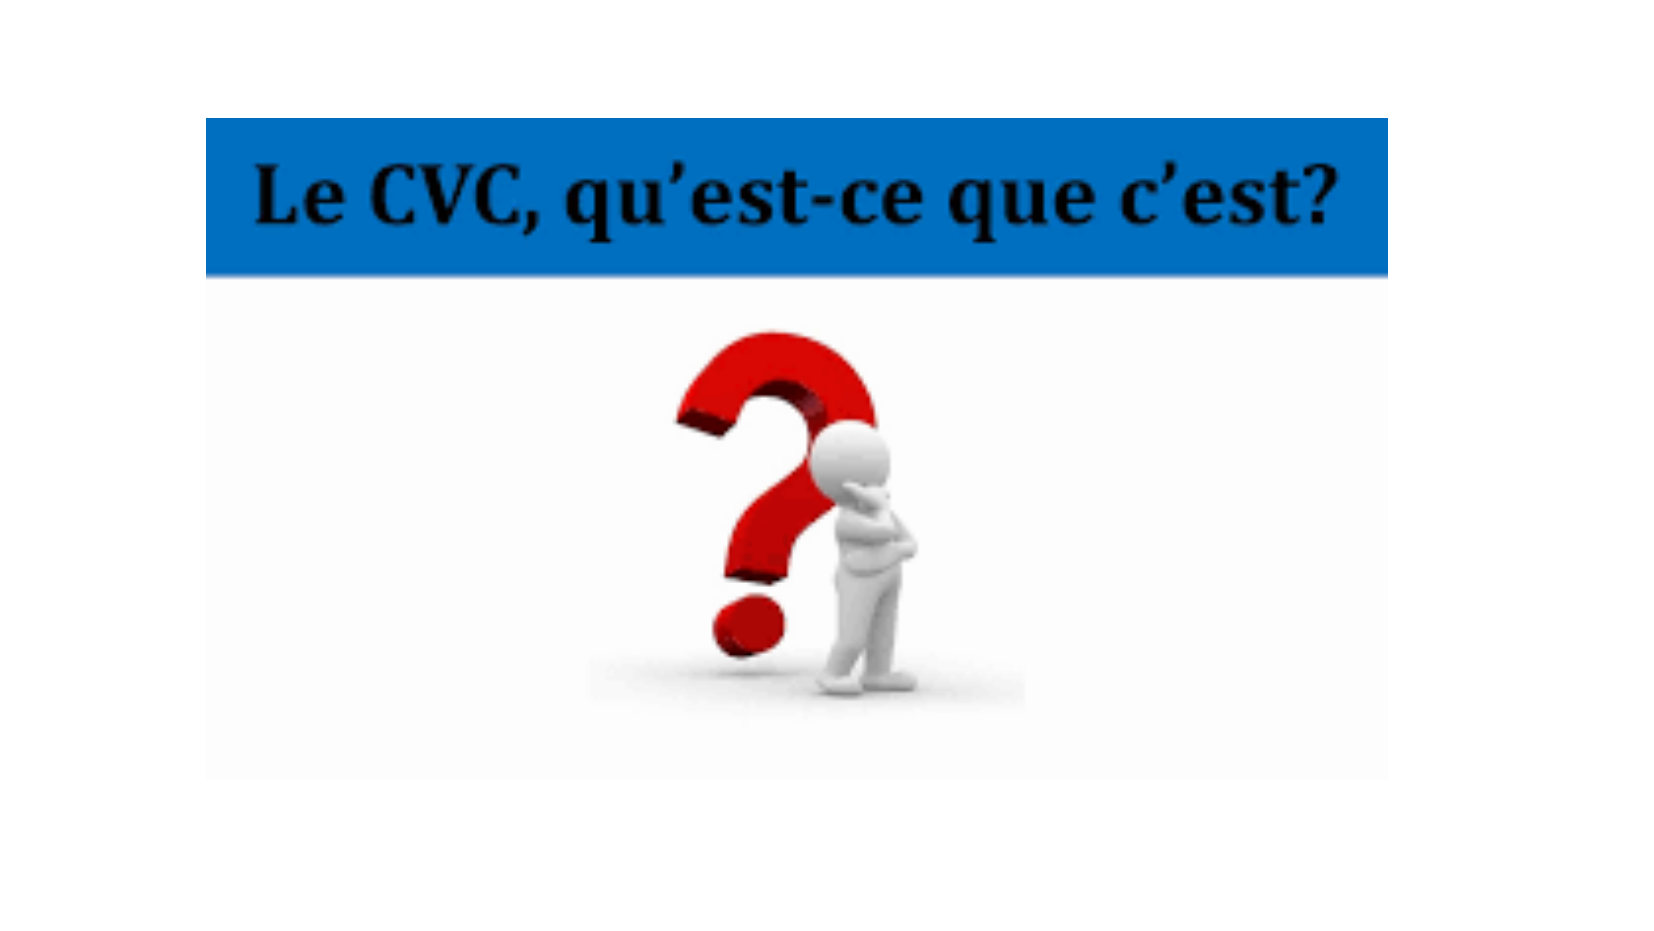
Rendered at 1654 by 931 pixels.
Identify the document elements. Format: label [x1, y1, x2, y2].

picture [206, 118, 1388, 780]
